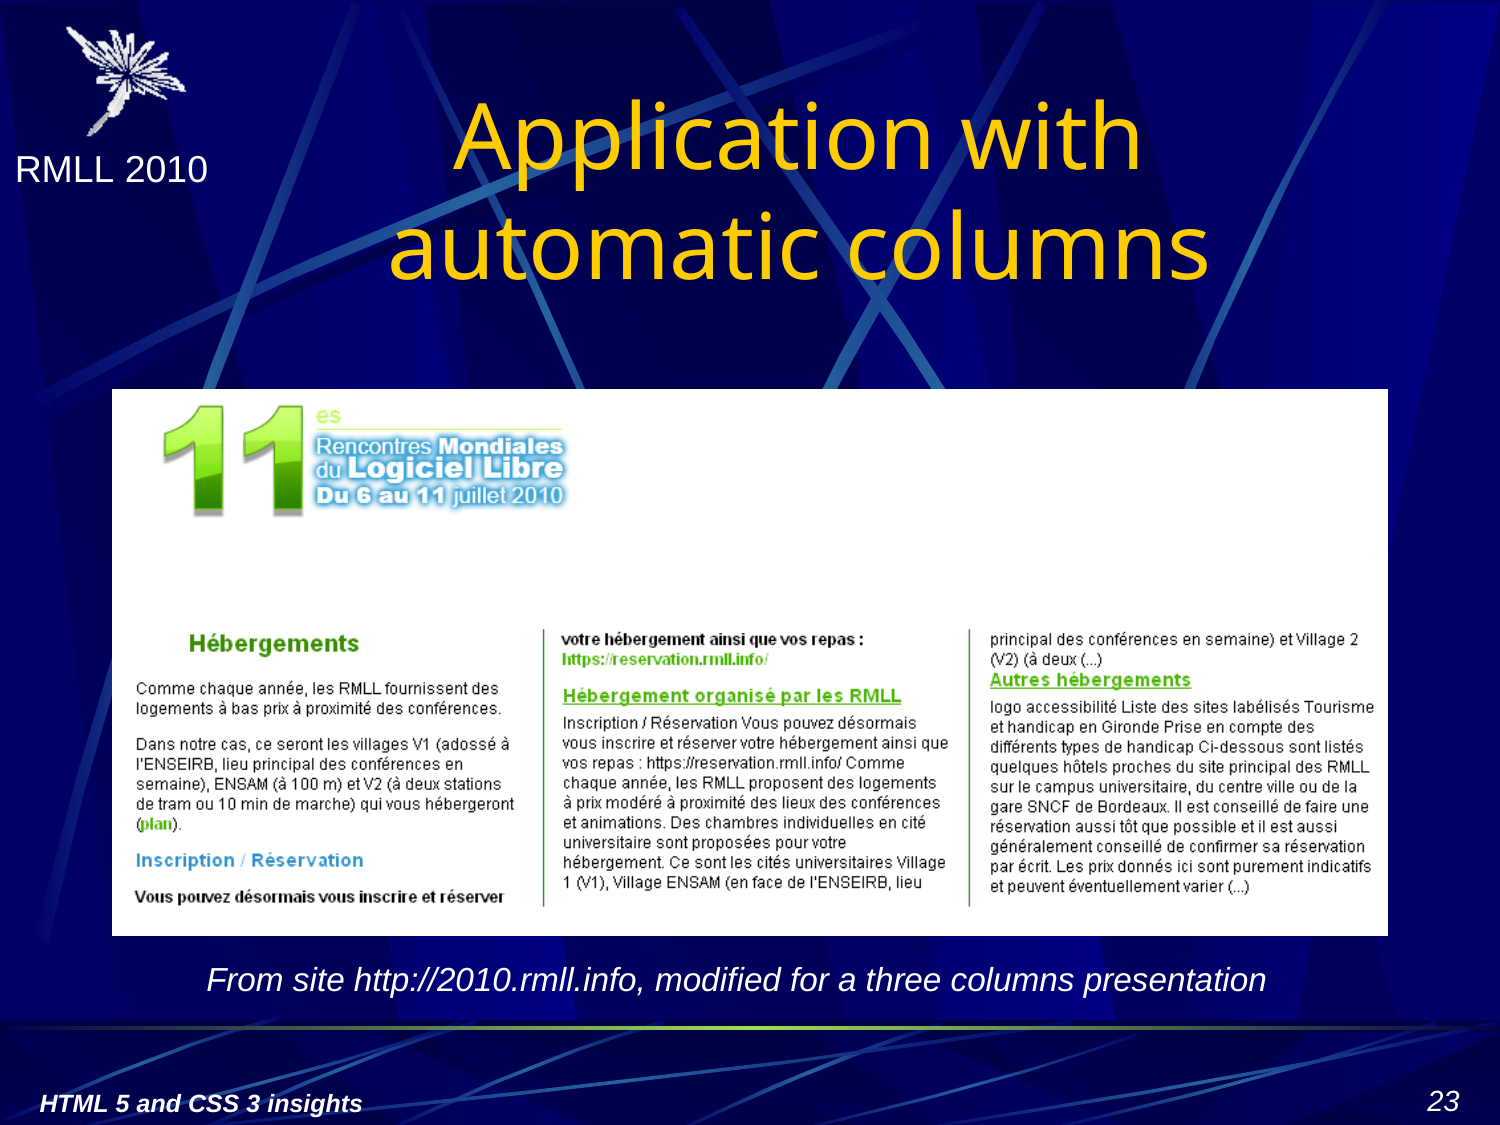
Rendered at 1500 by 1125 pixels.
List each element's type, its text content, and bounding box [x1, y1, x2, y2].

picture [112, 389, 1388, 936]
picture [62, 24, 188, 138]
text_box From site http://2010.rmll.info, modified for a three columns presentation [112, 949, 1363, 1006]
title Application with automatic columns [224, 69, 1375, 306]
